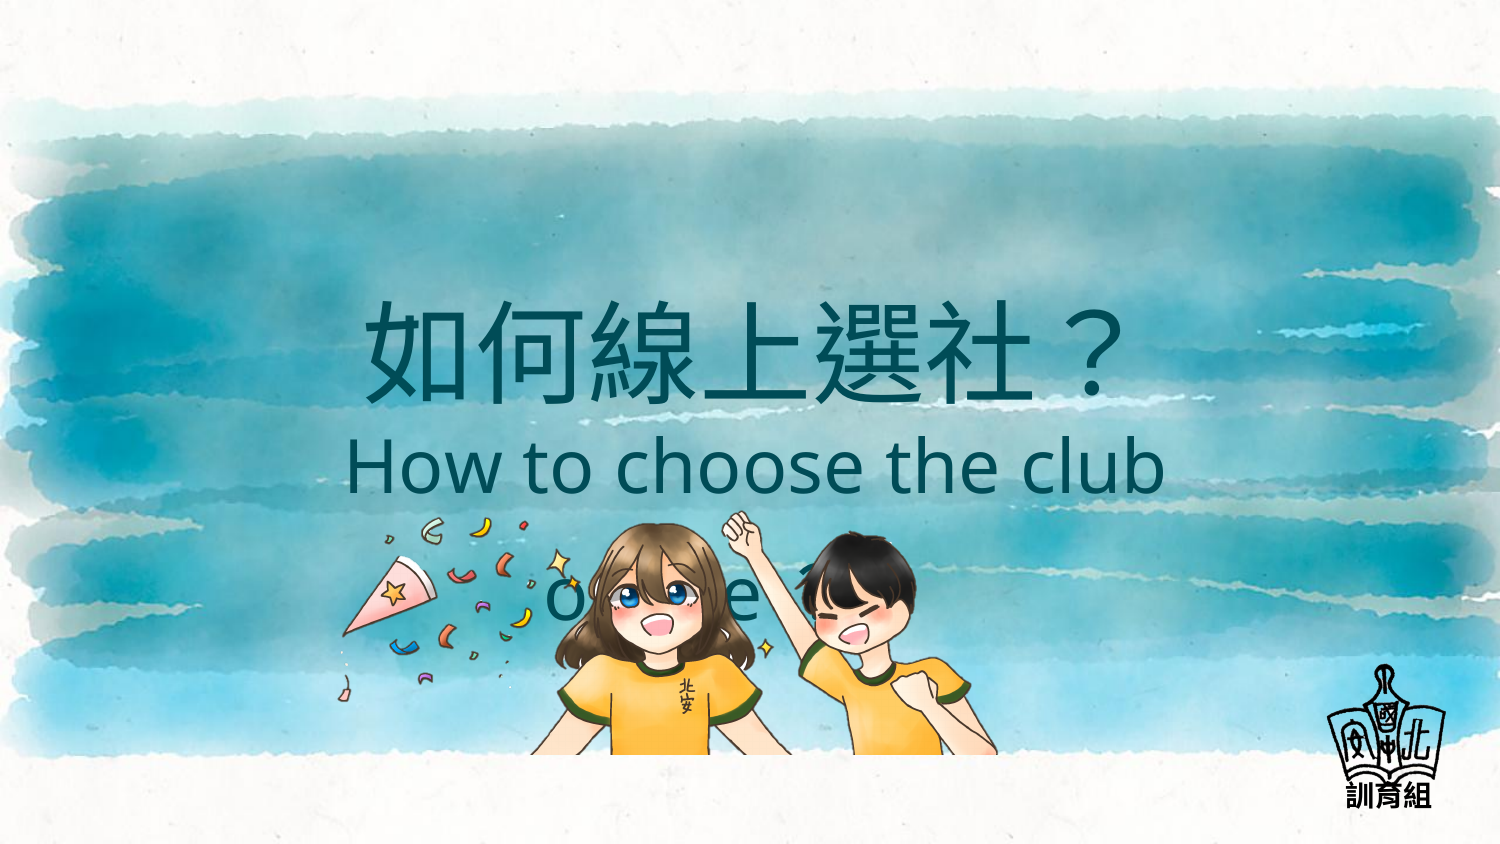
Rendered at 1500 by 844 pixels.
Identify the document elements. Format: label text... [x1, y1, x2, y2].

picture [336, 504, 1032, 755]
text_box 訓育組 [1330, 770, 1461, 821]
title 如何線上選社？ How to choose the club online？ [218, 268, 1294, 459]
picture [1317, 658, 1461, 790]
